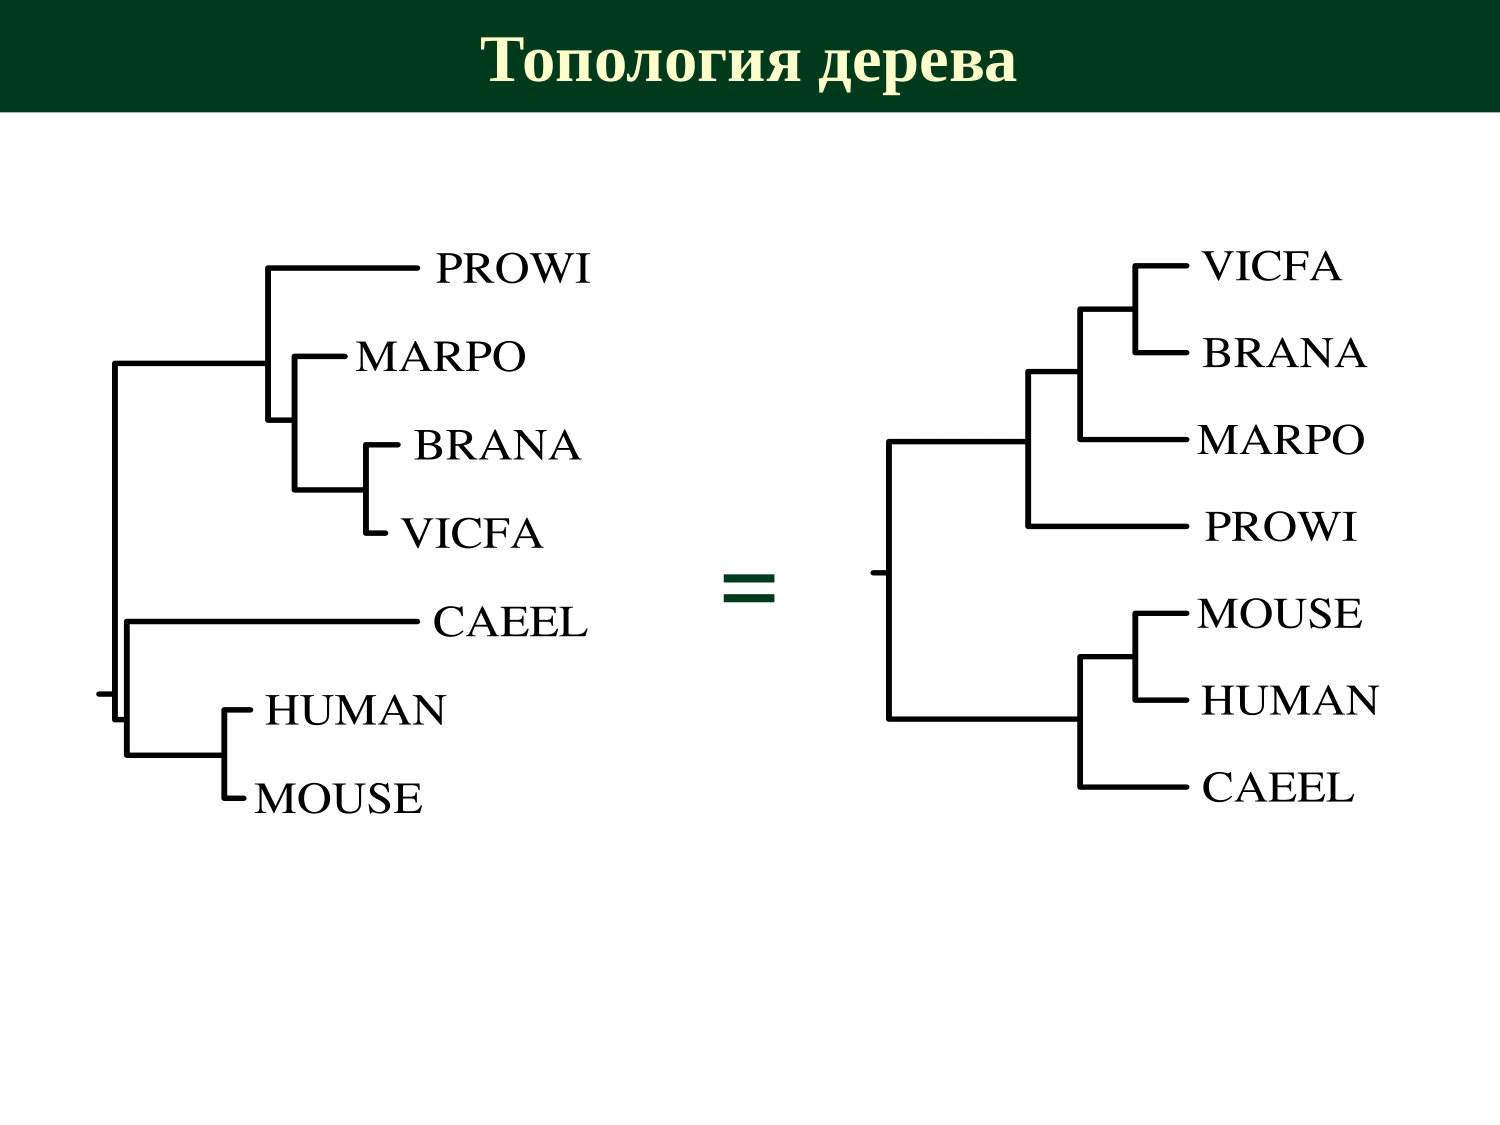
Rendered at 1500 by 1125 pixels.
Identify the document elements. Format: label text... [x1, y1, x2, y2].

picture [825, 137, 1456, 891]
text_box = [674, 537, 825, 613]
title Топология дерева [0, 0, 1500, 113]
picture [50, 137, 691, 903]
